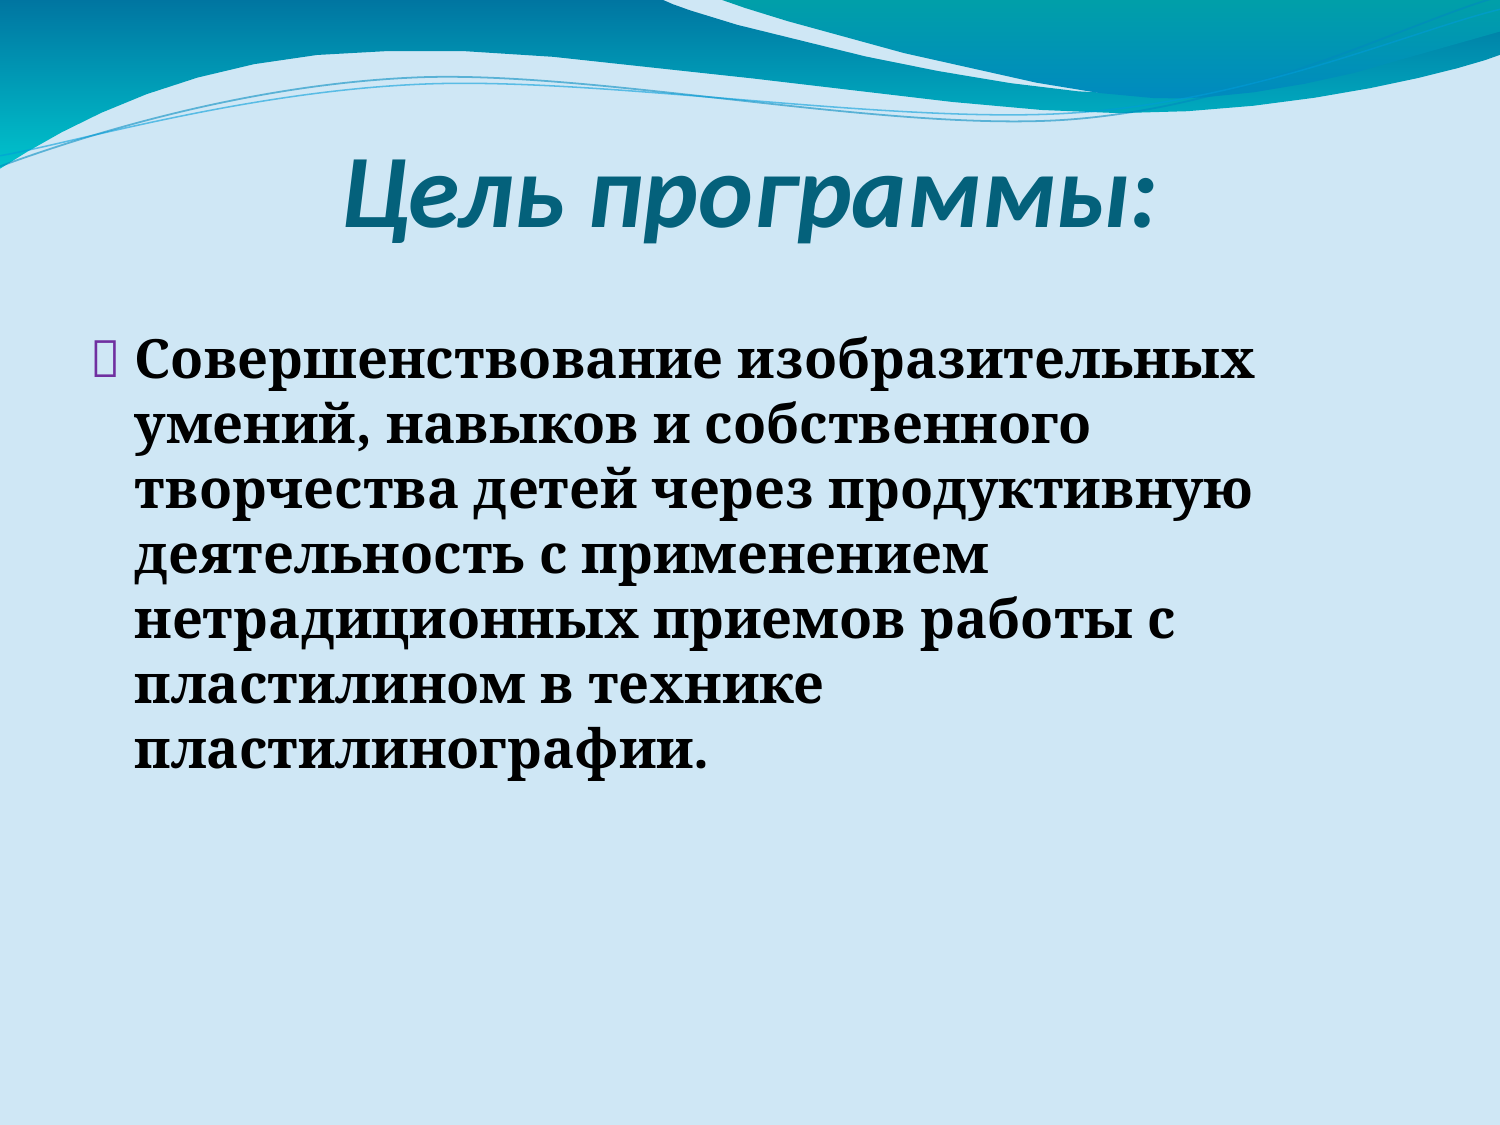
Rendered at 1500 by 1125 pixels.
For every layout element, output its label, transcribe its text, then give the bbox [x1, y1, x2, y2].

list Совершенствование изобразительных умений, навыков и собственного творчества детей через продуктивную деятельность с применением нетрадиционных приемов работы с пластилином в технике пластилинографии. [75, 317, 1425, 1038]
title Цель программы: [75, 115, 1425, 303]
